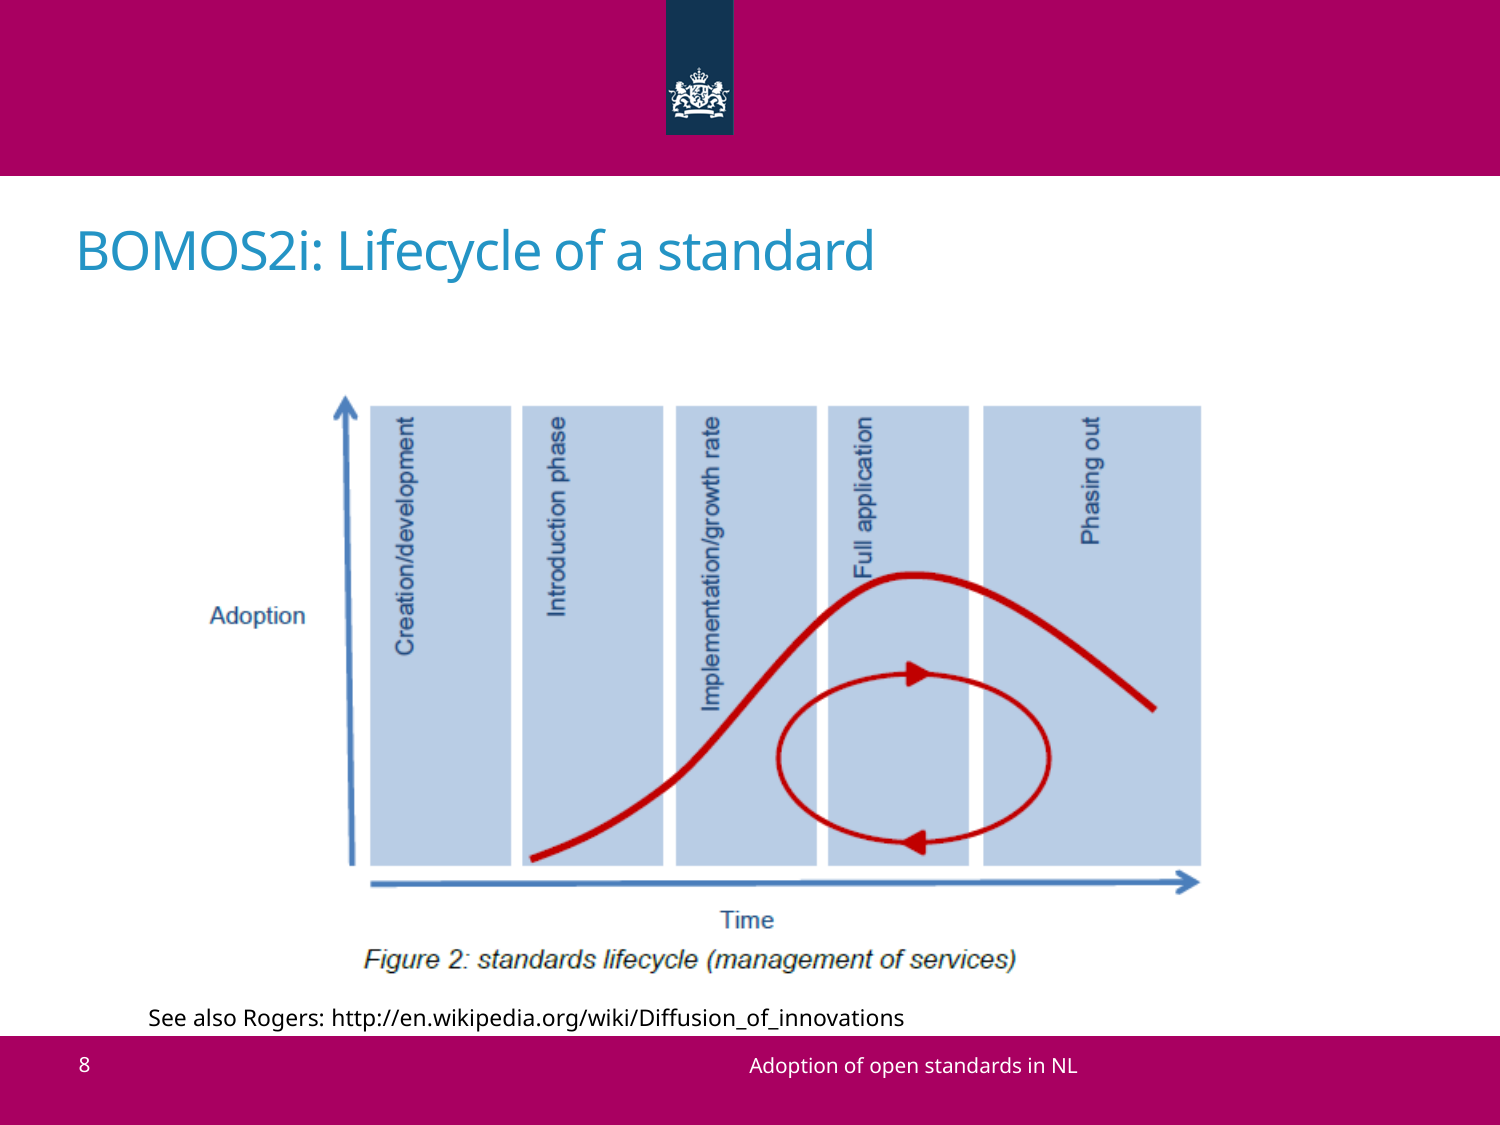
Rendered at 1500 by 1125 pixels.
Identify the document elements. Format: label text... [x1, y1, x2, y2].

picture [116, 363, 1243, 988]
text_box Adoption of open standards in NL [734, 1044, 1418, 1092]
picture [666, 0, 734, 135]
text_box <number> [63, 1043, 181, 1104]
title BOMOS2i: Lifecycle of a standard [60, 202, 1348, 297]
text_box See also Rogers: http://en.wikipedia.org/wiki/Diffusion_of_innovations [133, 995, 1301, 1040]
